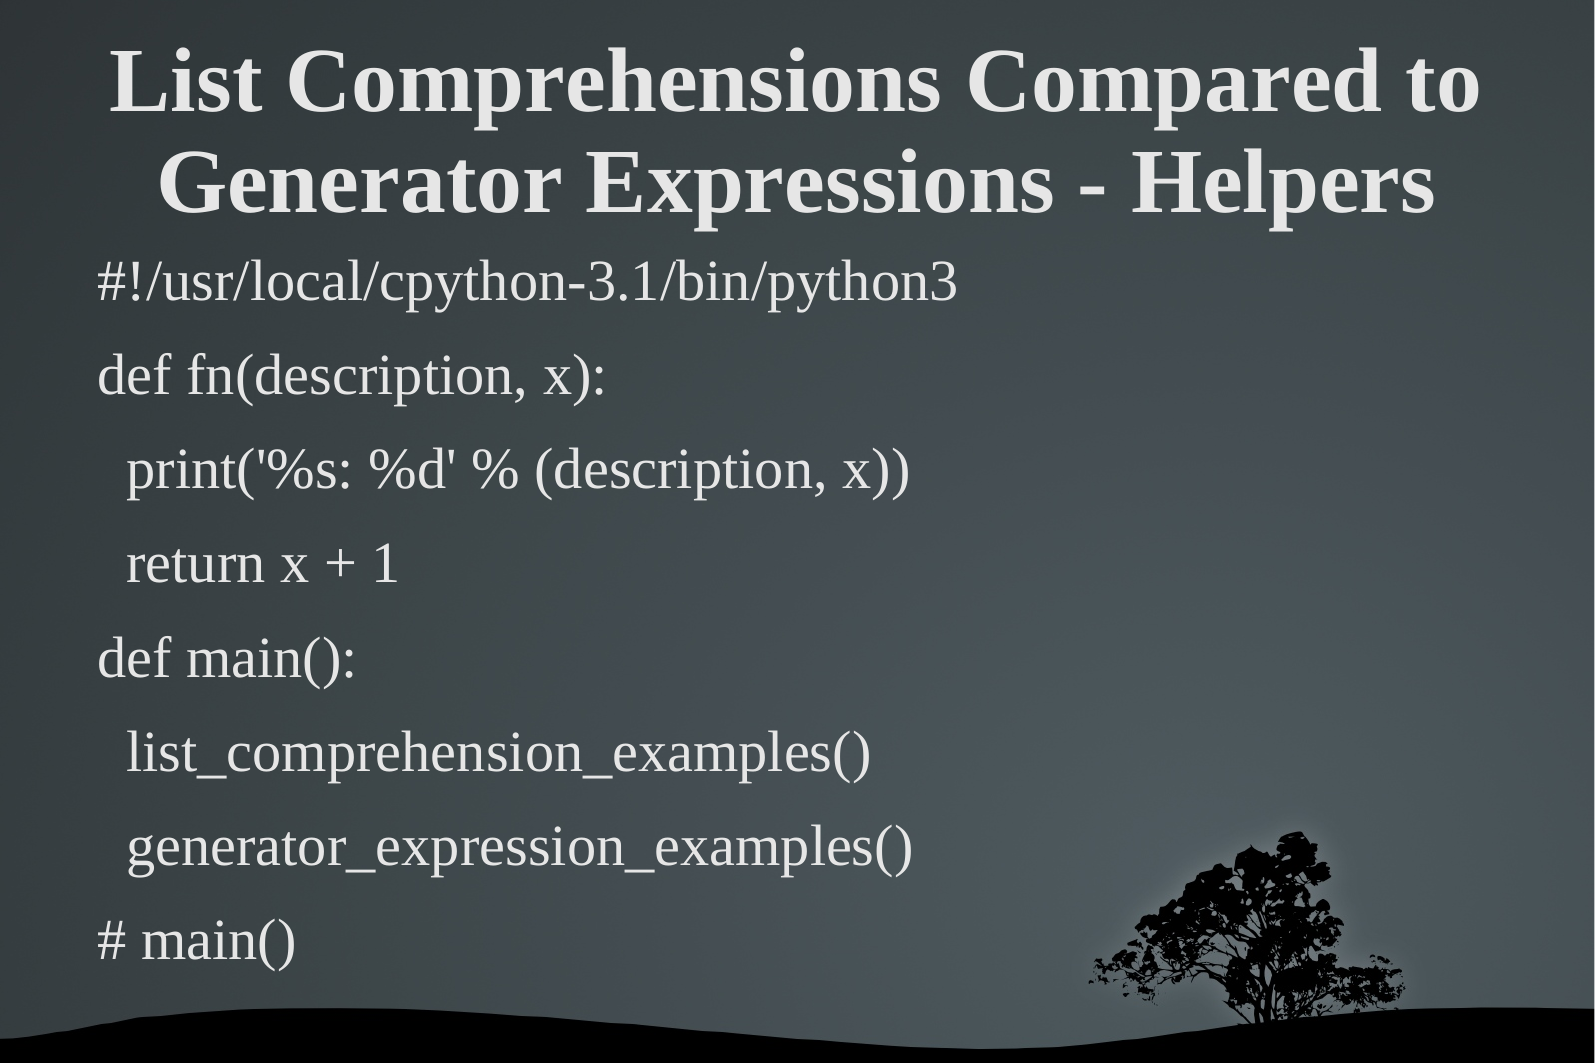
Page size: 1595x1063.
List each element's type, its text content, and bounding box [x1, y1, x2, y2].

title List Comprehensions Compared to Generator Expressions - Helpers [79, 11, 1515, 248]
list #!/usr/local/cpython-3.1/bin/python3 def fn(description, x): print('%s: %d' % (description, x)) return x + 1 def main(): list_comprehension_examples() generator_expression_examples() # main() [79, 248, 1515, 1063]
picture [0, 0, 1595, 1063]
